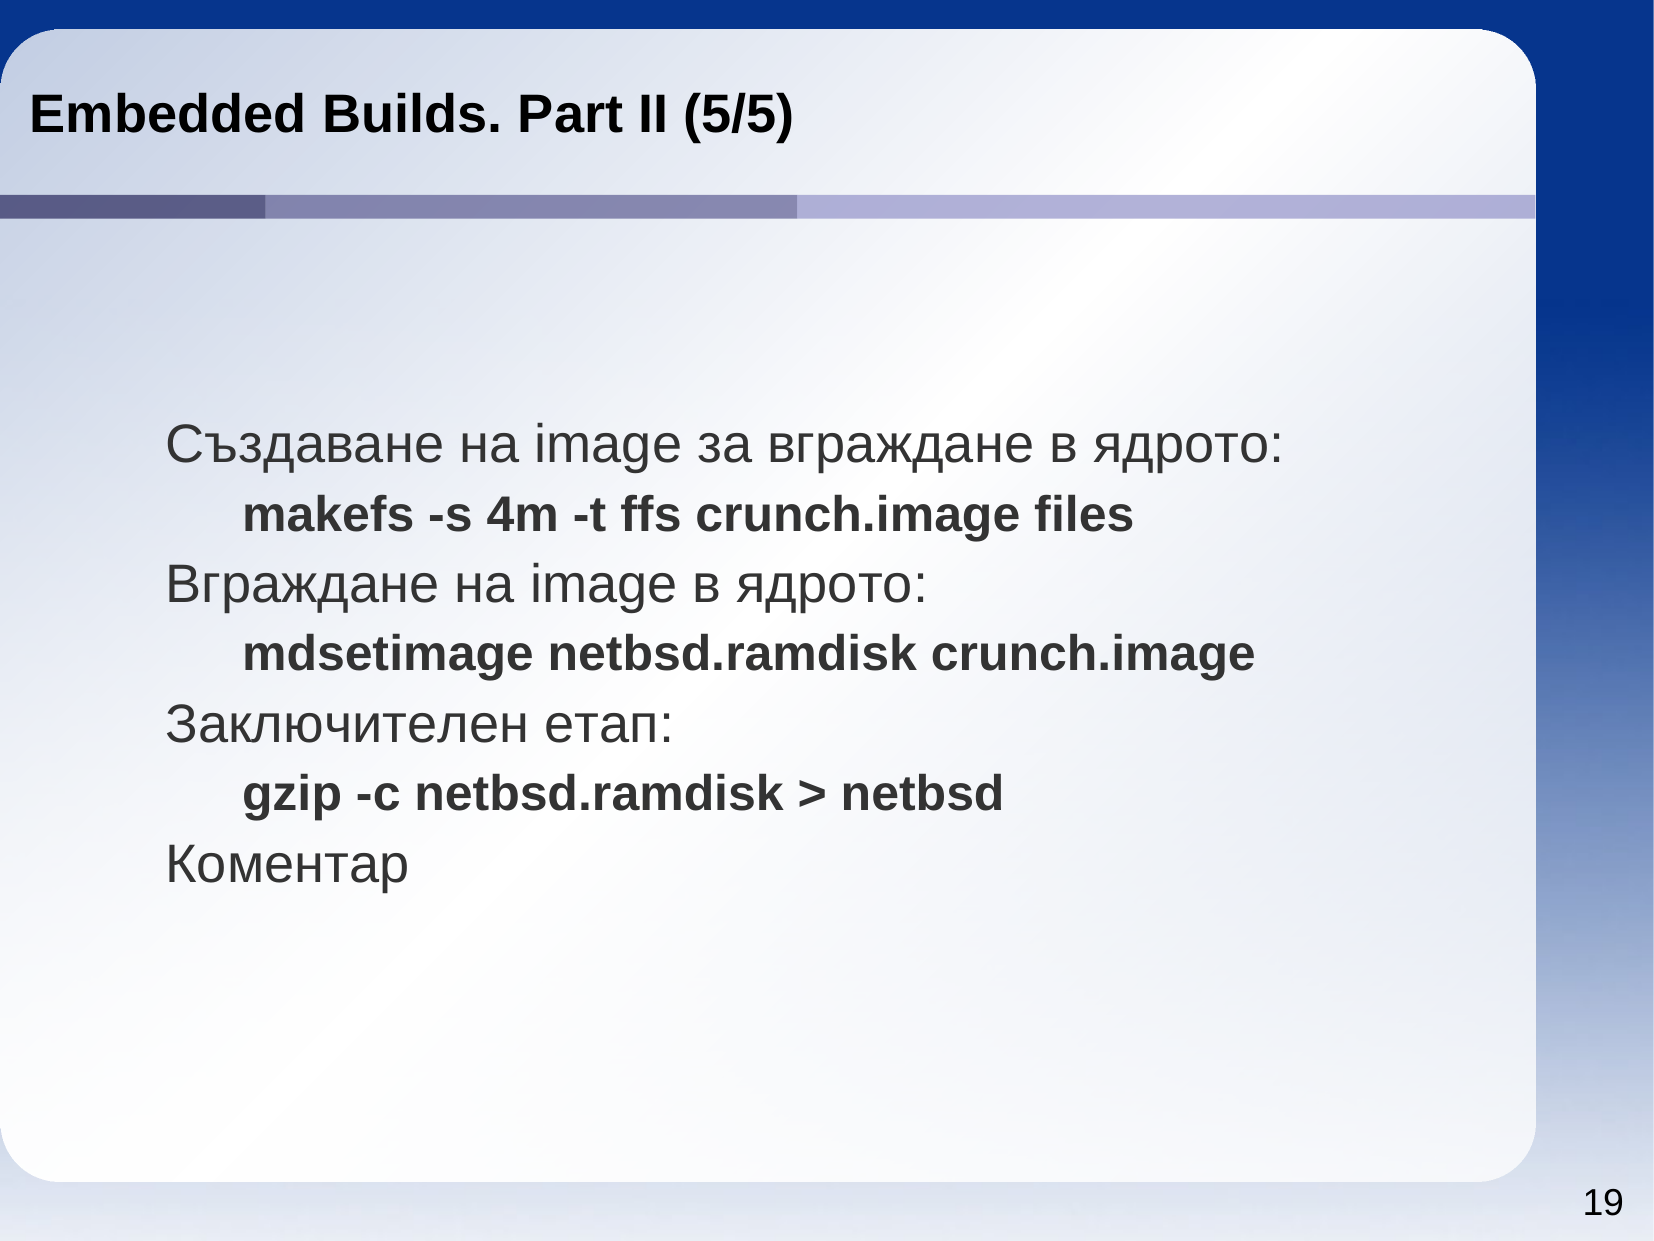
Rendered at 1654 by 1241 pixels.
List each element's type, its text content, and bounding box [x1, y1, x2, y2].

list Създаване на image за вграждане в ядрото: makefs -s 4m -t ffs crunch.image files Вграждане на image в ядрото: mdsetimage netbsd.ramdisk crunch.image Заключителен етап: gzip -c netbsd.ramdisk > netbsd Коментар [147, 413, 1359, 945]
title Embedded Builds. Part II (5/5) [29, 49, 1506, 178]
picture [0, 0, 1654, 1241]
